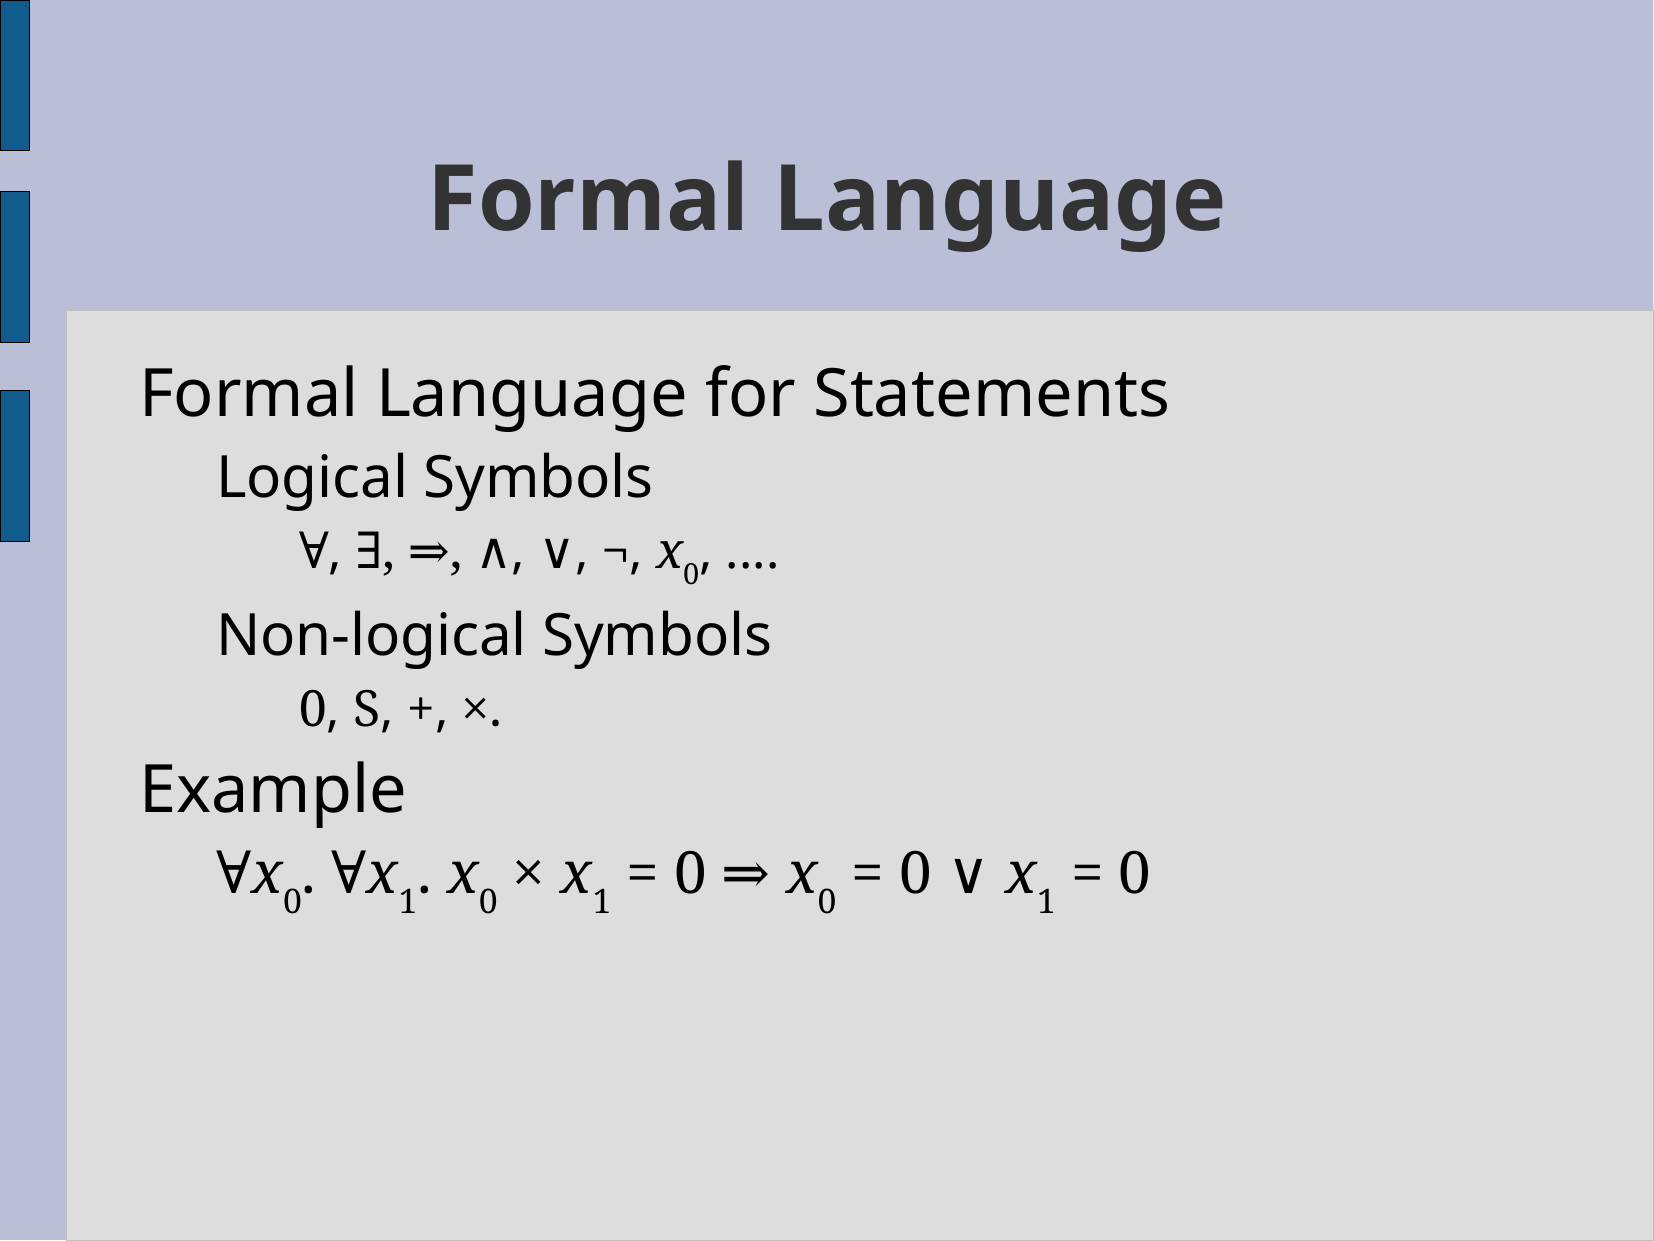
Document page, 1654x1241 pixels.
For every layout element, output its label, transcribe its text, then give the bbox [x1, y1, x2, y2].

list Formal Language for Statements Logical Symbols ∀, ∃, ⇒, ∧, ∨, ¬, x0, .... Non-logical Symbols 0, S, +, ×. Example ∀x0. ∀x1. x0 × x1 = 0 ⇒ x0 = 0 ∨ x1 = 0 [121, 344, 1534, 1127]
title Formal Language [121, 91, 1534, 299]
